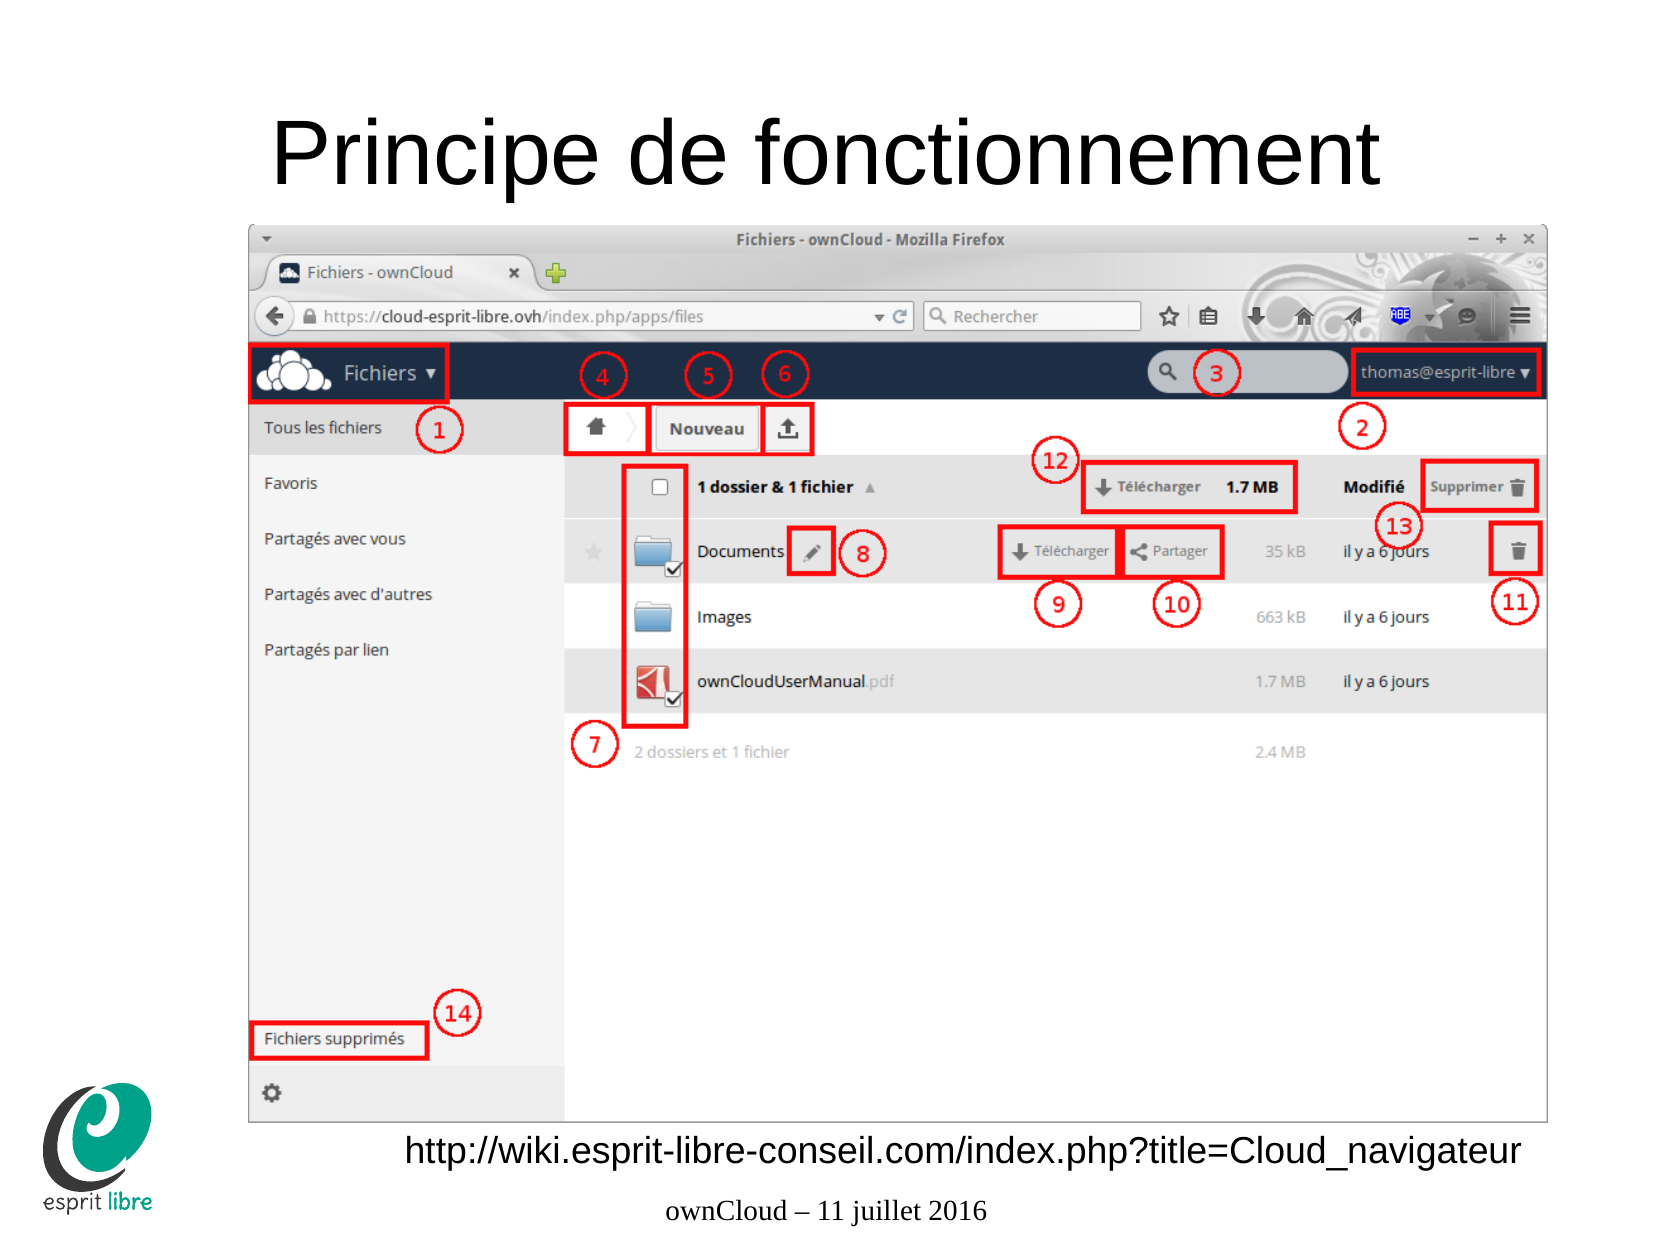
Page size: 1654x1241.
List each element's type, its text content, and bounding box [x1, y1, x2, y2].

picture [248, 224, 1548, 1124]
text_box http://wiki.esprit-libre-conseil.com/index.php?title=Cloud_navigateur [389, 1122, 1537, 1179]
title Principe de fonctionnement [82, 49, 1571, 257]
